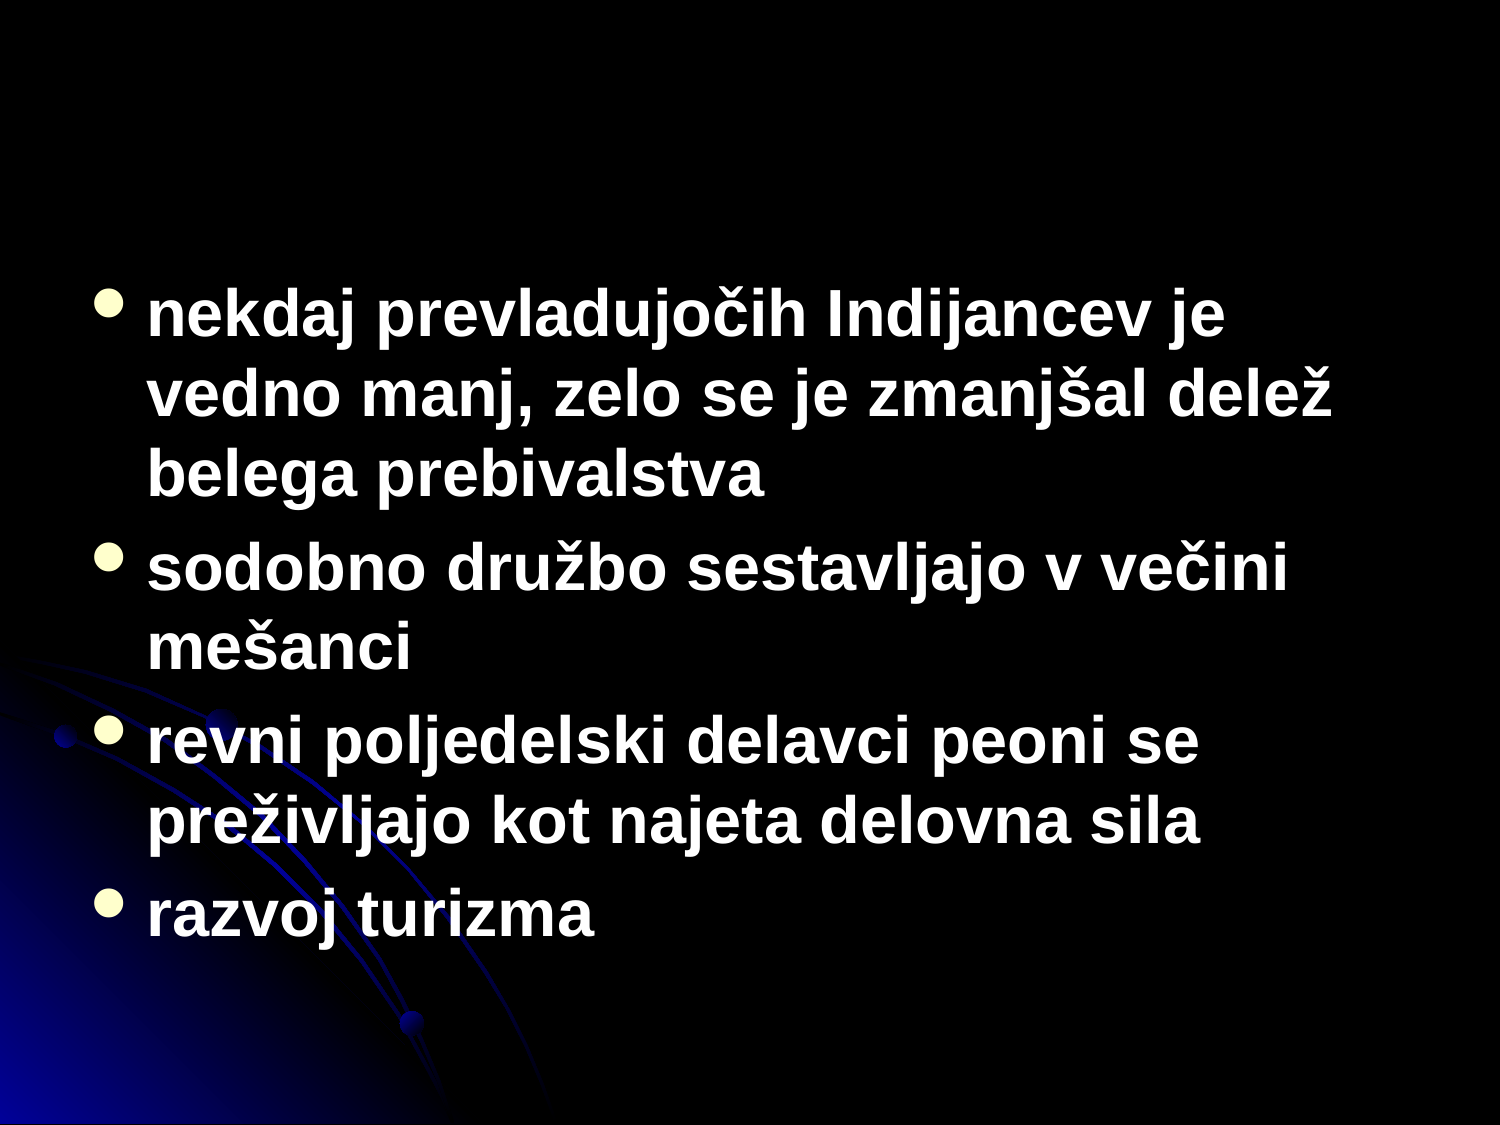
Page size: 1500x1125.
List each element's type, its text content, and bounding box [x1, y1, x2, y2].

list nekdaj prevladujočih Indijancev je vedno manj, zelo se je zmanjšal delež belega prebivalstva sodobno družbo sestavljajo v večini mešanci revni poljedelski delavci peoni se preživljajo kot najeta delovna sila razvoj turizma [75, 262, 1425, 1006]
